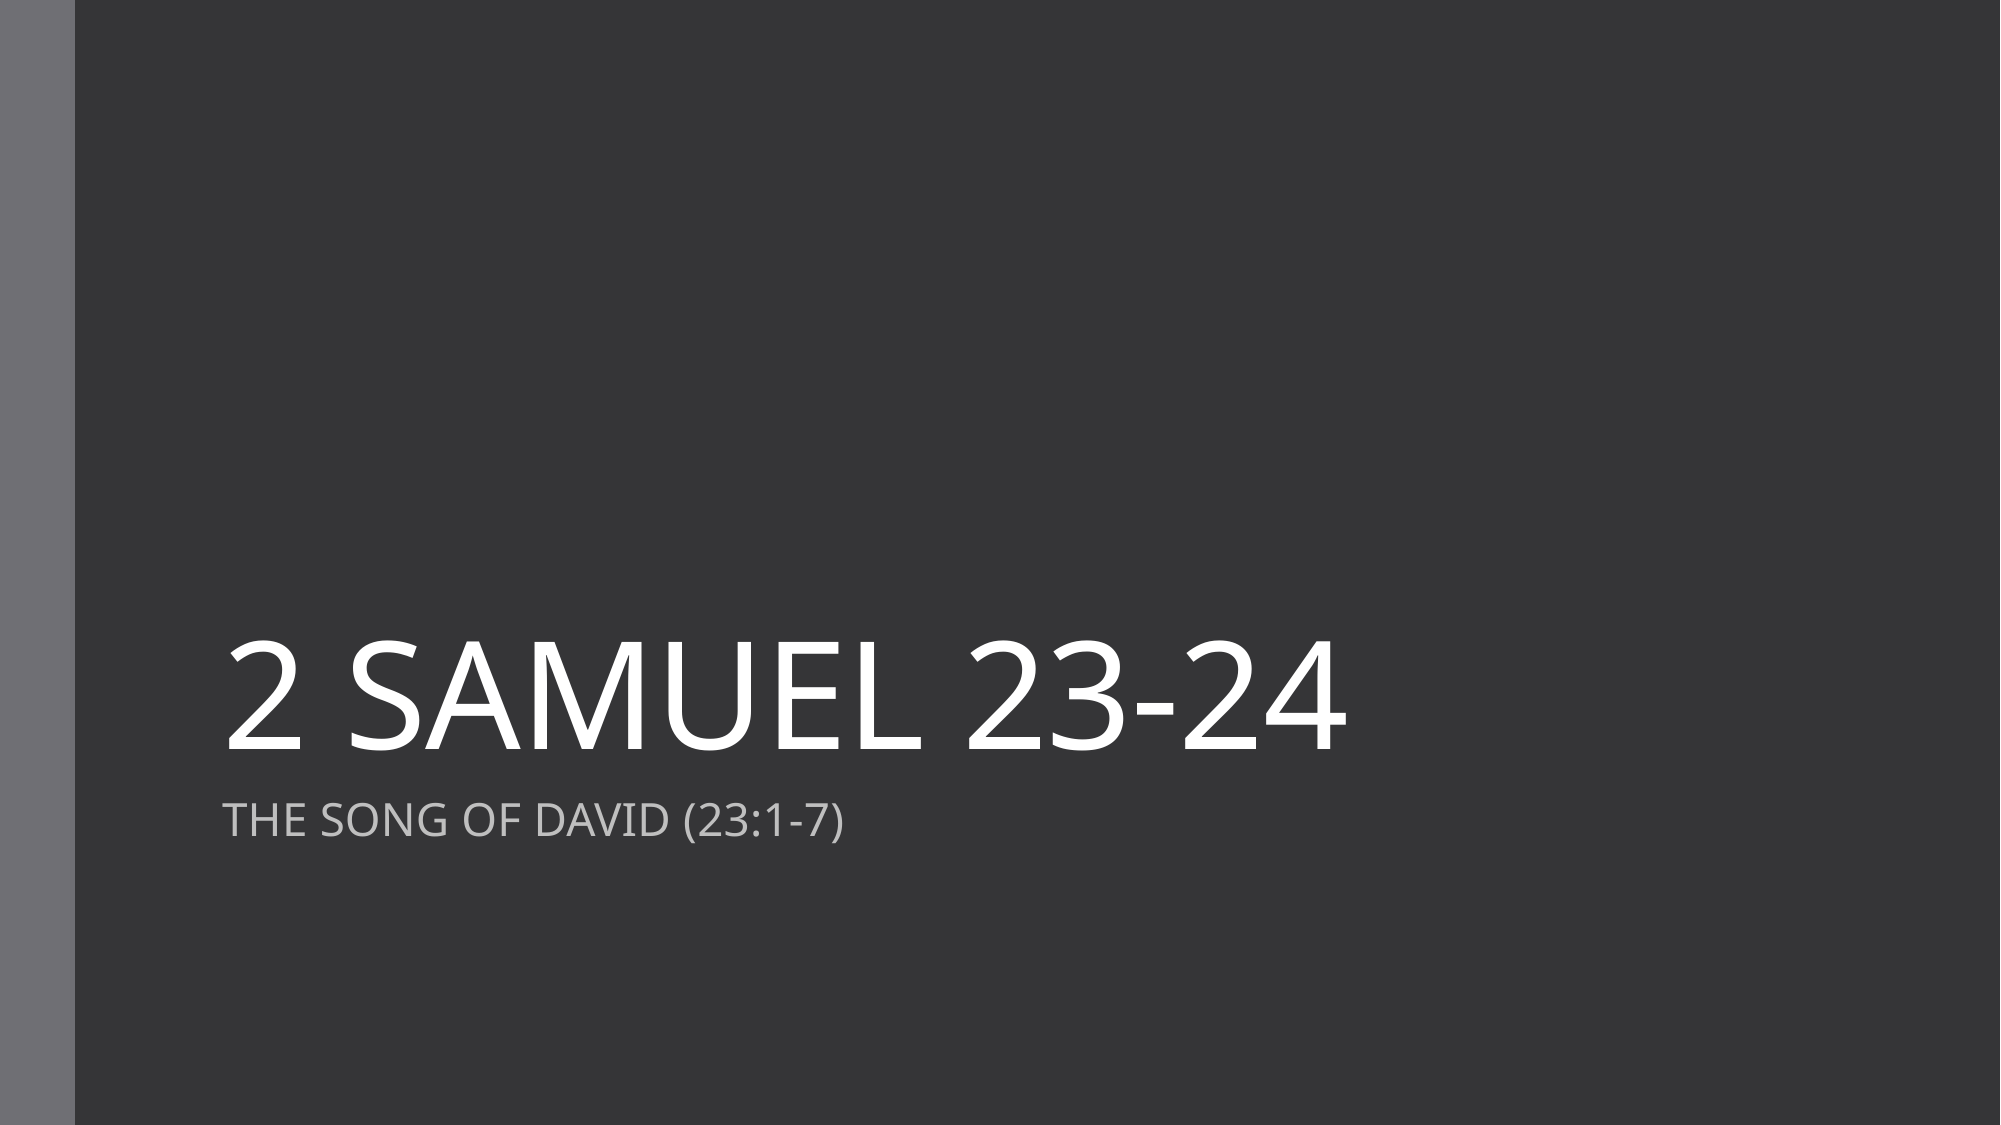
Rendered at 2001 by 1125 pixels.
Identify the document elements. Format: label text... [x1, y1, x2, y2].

subtitle THE SONG OF DAVID (23:1-7) [206, 787, 1752, 1066]
title 2 SAMUEL 23-24 [206, 124, 1752, 787]
